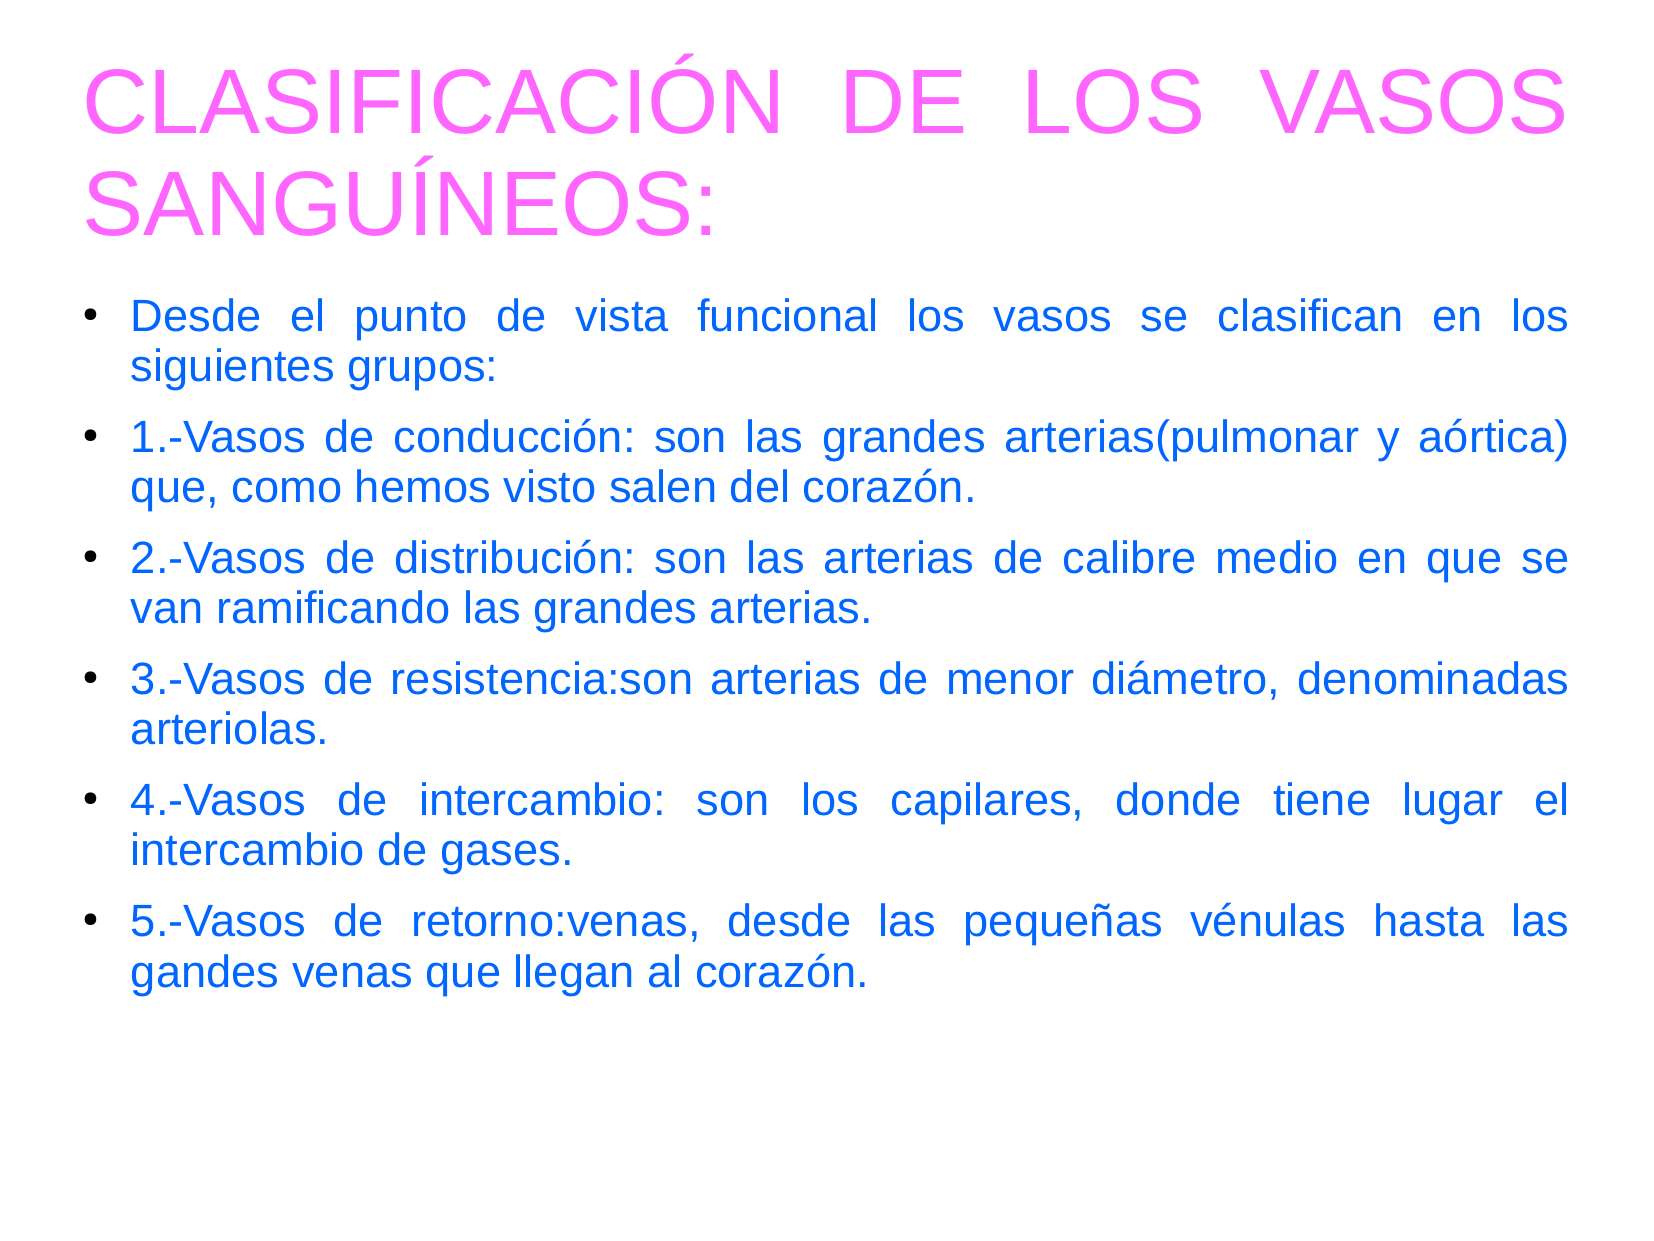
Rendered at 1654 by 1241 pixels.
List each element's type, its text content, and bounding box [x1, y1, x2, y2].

list Desde el punto de vista funcional los vasos se clasifican en los siguientes grupos: 1.-Vasos de conducción: son las grandes arterias(pulmonar y aórtica) que, como hemos visto salen del corazón. 2.-Vasos de distribución: son las arterias de calibre medio en que se van ramificando las grandes arterias. 3.-Vasos de resistencia:son arterias de menor diámetro, denominadas arteriolas. 4.-Vasos de intercambio: son los capilares, donde tiene lugar el intercambio de gases. 5.-Vasos de retorno:venas, desde las pequeñas vénulas hasta las gandes venas que llegan al corazón. [82, 290, 1571, 1010]
title CLASIFICACIÓN DE LOS VASOS SANGUÍNEOS: [82, 49, 1571, 257]
